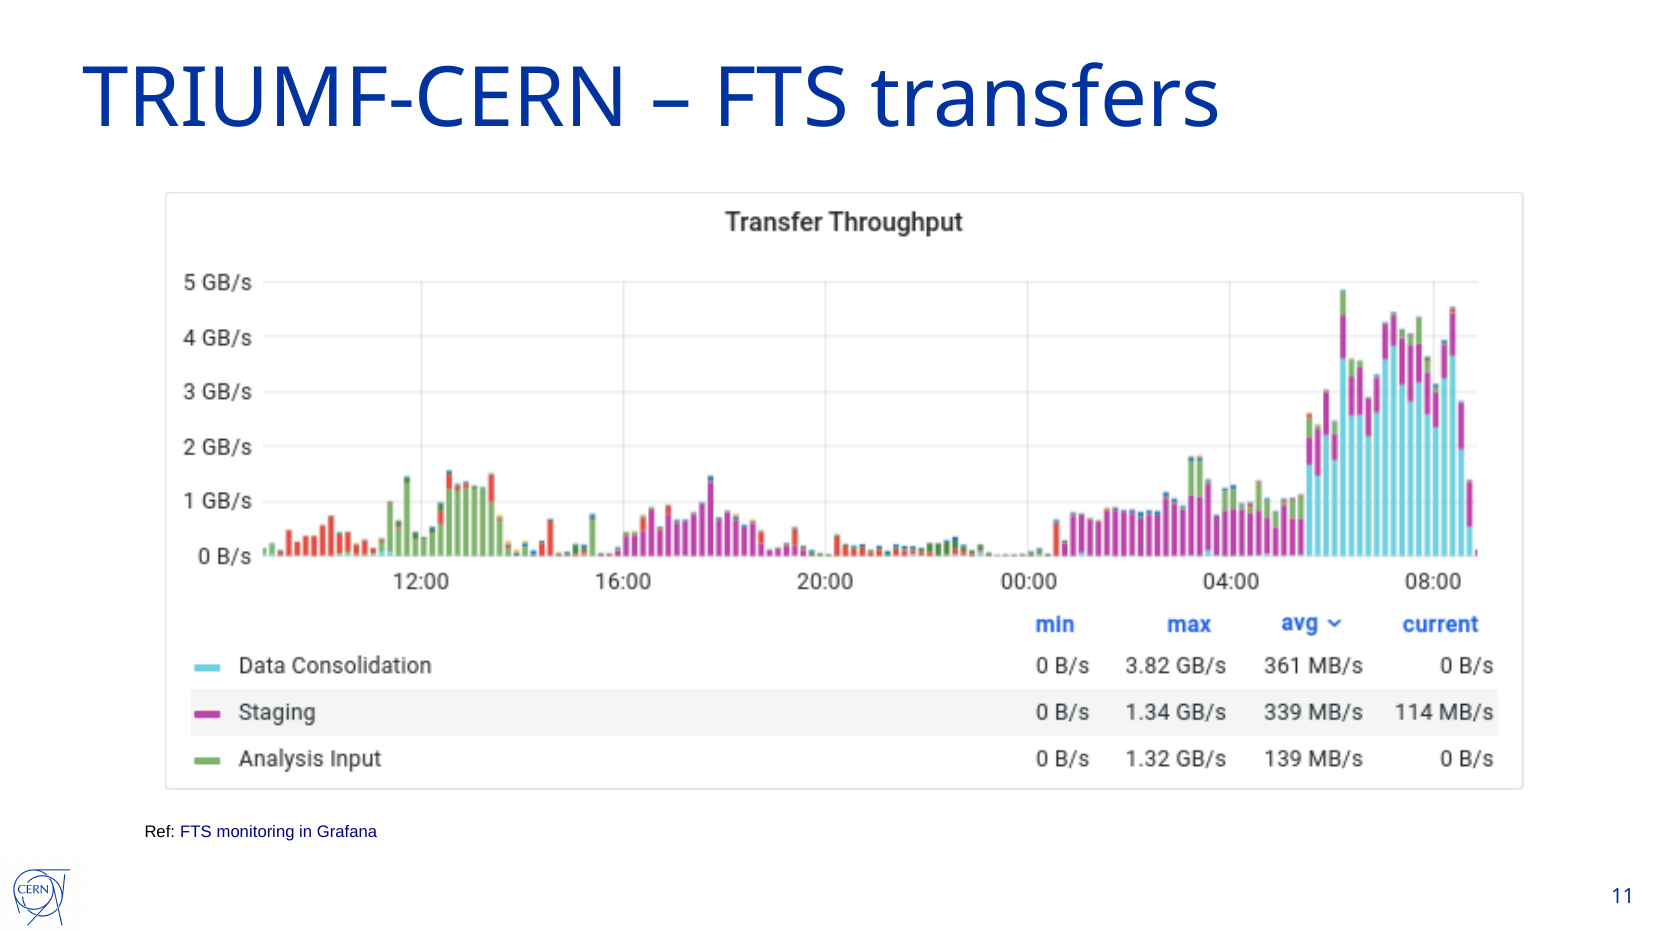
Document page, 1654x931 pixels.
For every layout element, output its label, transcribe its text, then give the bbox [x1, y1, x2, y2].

title TRIUMF-CERN – FTS transfers [82, 37, 1571, 193]
text_box Ref: FTS monitoring in Grafana [129, 814, 1512, 931]
picture [0, 850, 127, 931]
picture [165, 192, 1524, 790]
